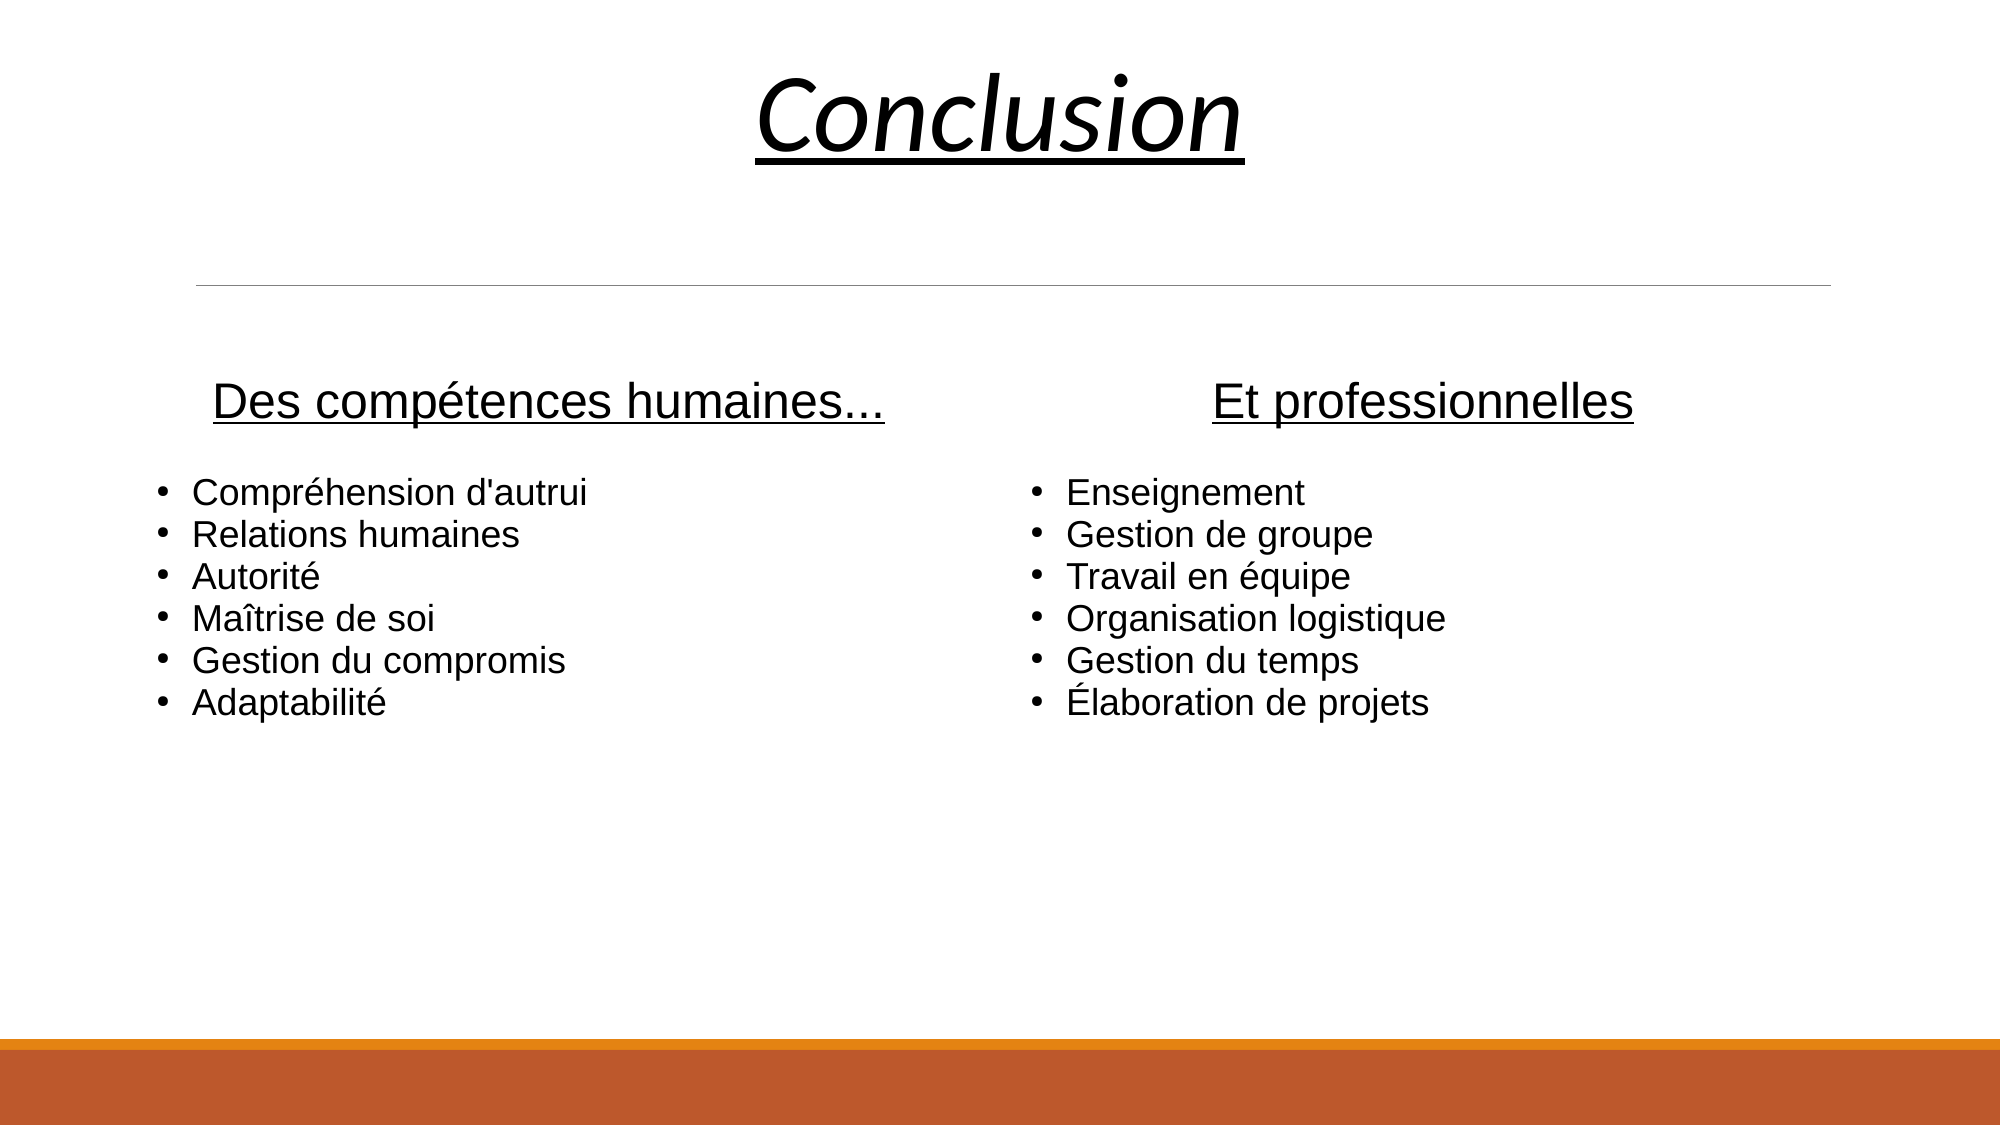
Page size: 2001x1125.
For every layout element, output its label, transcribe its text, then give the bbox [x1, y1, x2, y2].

text_box Conclusion [190, 59, 1810, 212]
text_box Et professionnelles Enseignement Gestion de groupe Travail en équipe Organisation logistique Gestion du temps Élaboration de projets [1015, 366, 1831, 732]
text_box Des compétences humaines... Compréhension d'autrui Relations humaines Autorité Maîtrise de soi Gestion du compromis Adaptabilité [141, 366, 957, 732]
